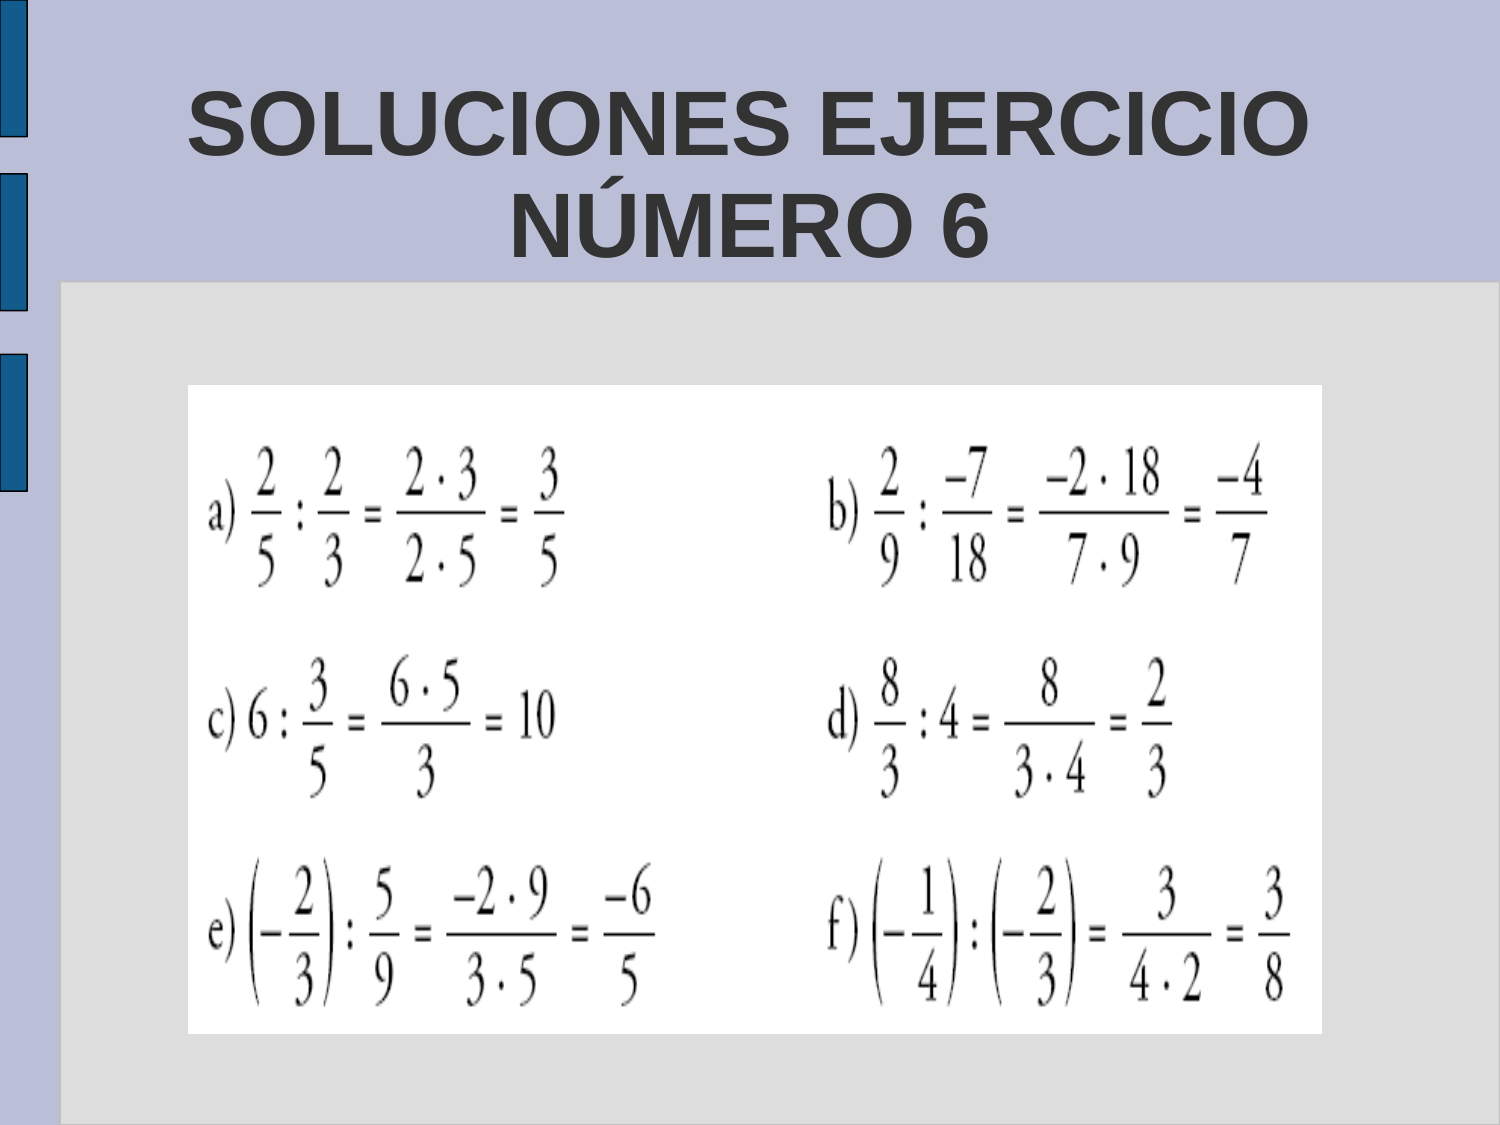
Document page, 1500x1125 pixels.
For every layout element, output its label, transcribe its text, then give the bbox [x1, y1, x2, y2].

title SOLUCIONES EJERCICIO NÚMERO 6 [110, 73, 1391, 279]
picture [188, 385, 1322, 1034]
